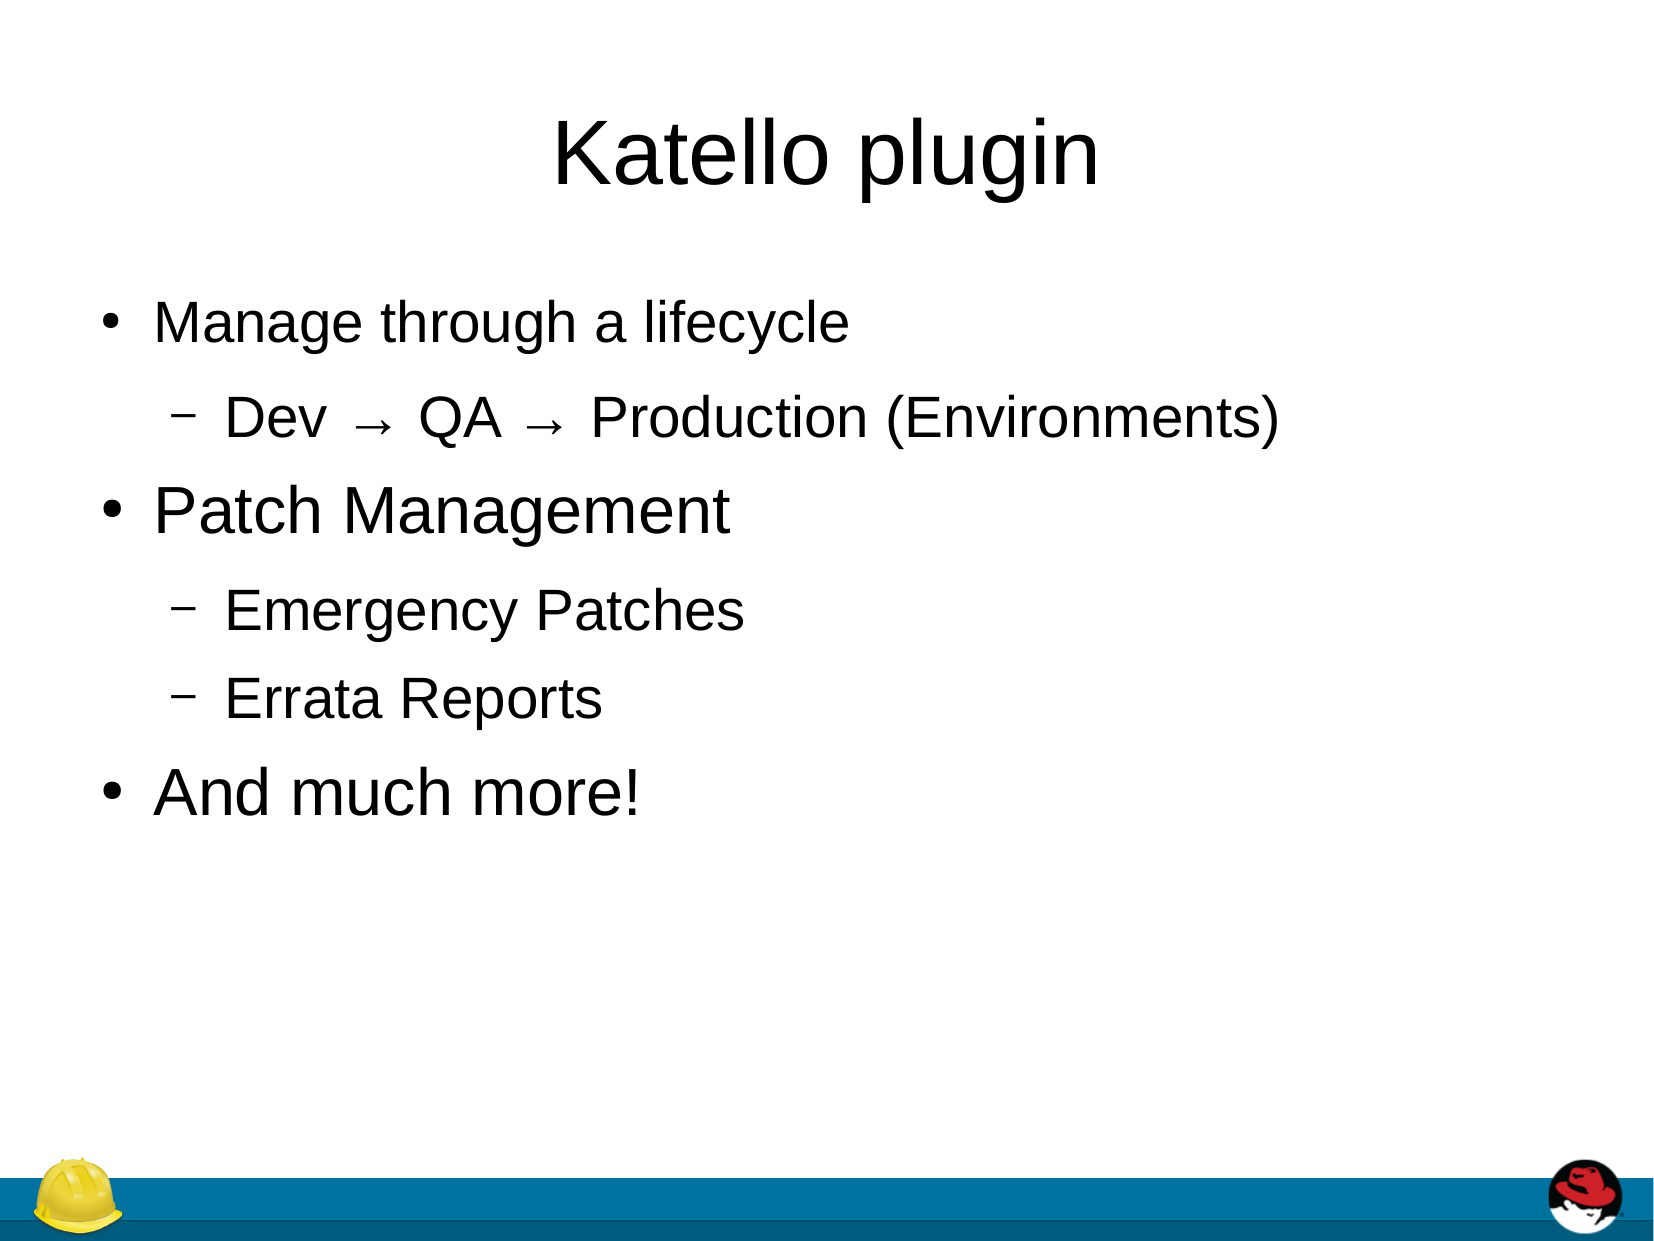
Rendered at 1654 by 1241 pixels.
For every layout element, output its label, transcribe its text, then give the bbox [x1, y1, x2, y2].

picture [1547, 1157, 1630, 1233]
list Manage through a lifecycle Dev → QA → Production (Environments) Patch Management Emergency Patches Errata Reports And much more! [82, 290, 1571, 1010]
title Katello plugin [82, 49, 1571, 257]
picture [23, 1145, 130, 1235]
